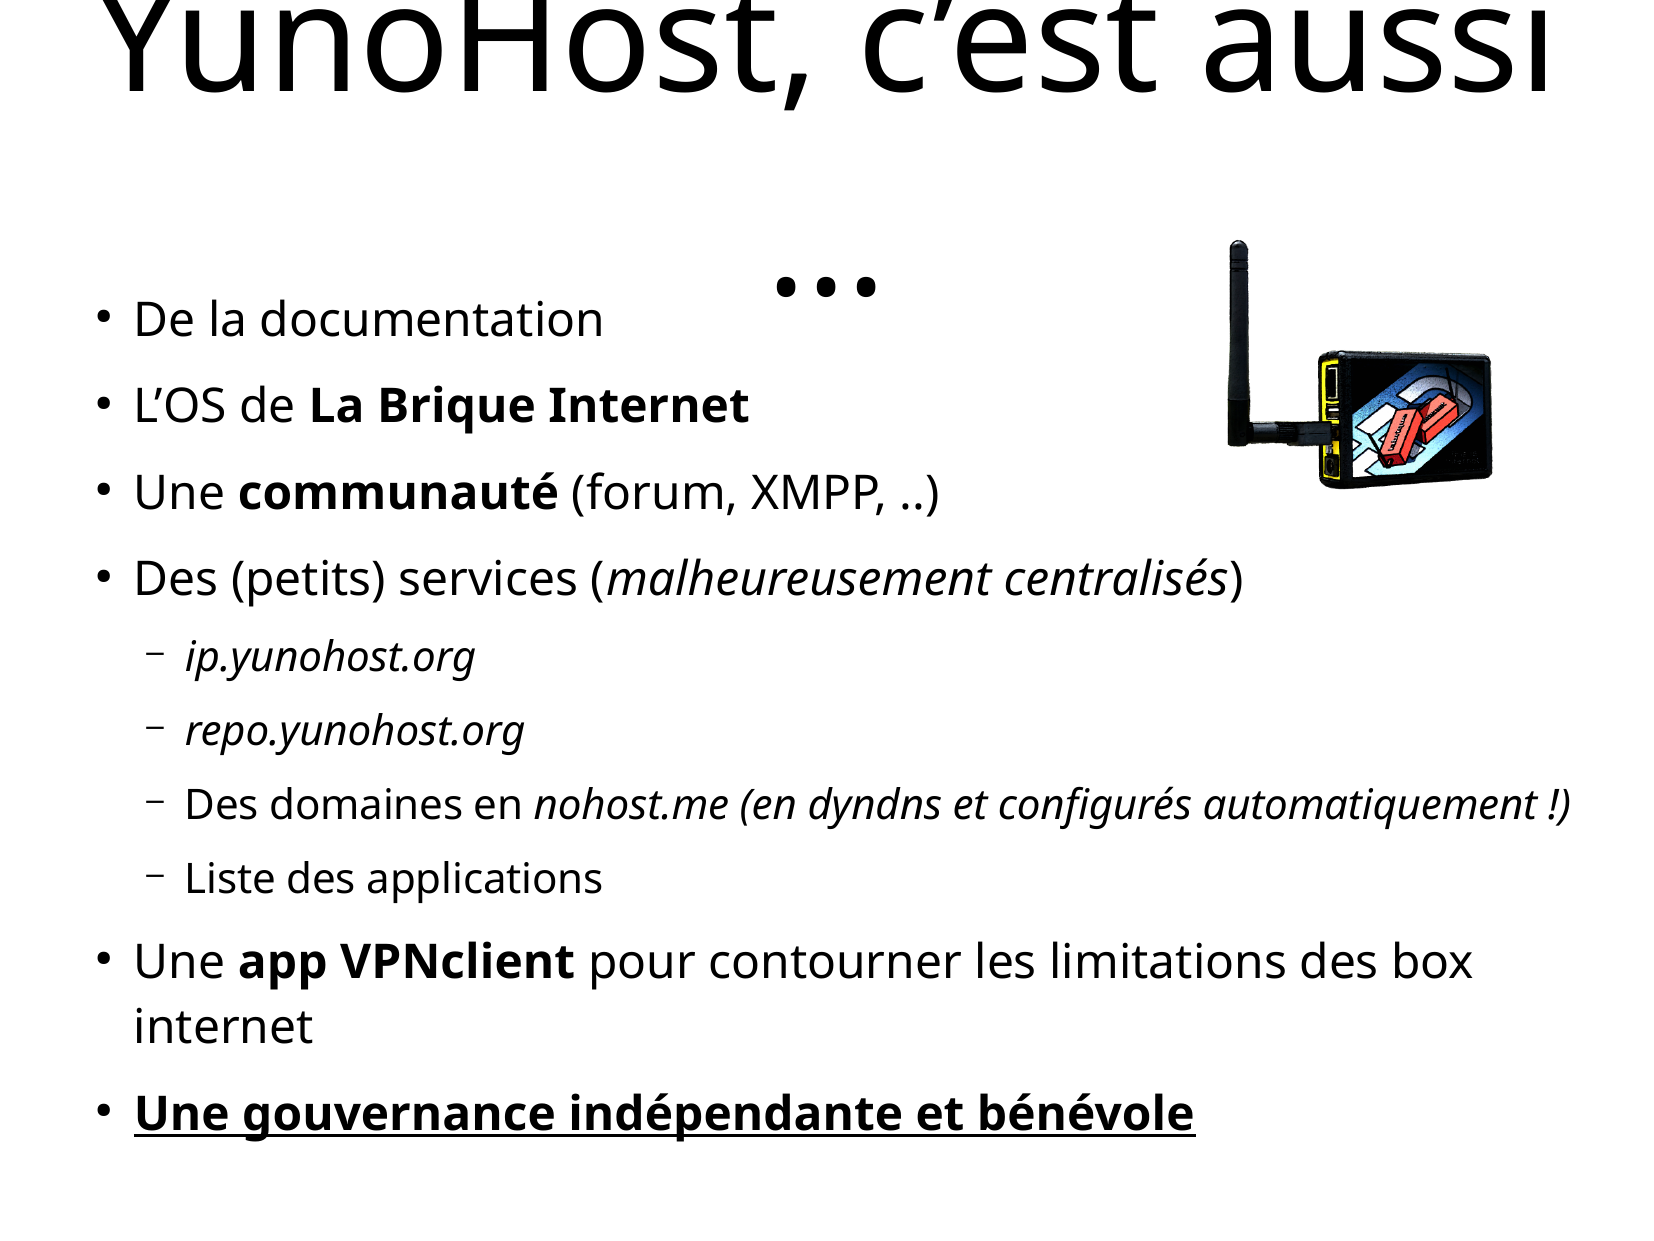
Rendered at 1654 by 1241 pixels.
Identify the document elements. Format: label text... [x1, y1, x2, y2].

picture [1200, 224, 1516, 502]
list De la documentation L’OS de La Brique Internet Une communauté (forum, XMPP, ..) Des (petits) services (malheureusement centralisés) ip.yunohost.org repo.yunohost.org Des domaines en nohost.me (en dyndns et configurés automatiquement !) Liste des applications Une app VPNclient pour contourner les limitations des box internet Une gouvernance indépendante et bénévole [82, 285, 1571, 1156]
title YunoHost, c’est aussi ... [82, 31, 1571, 239]
